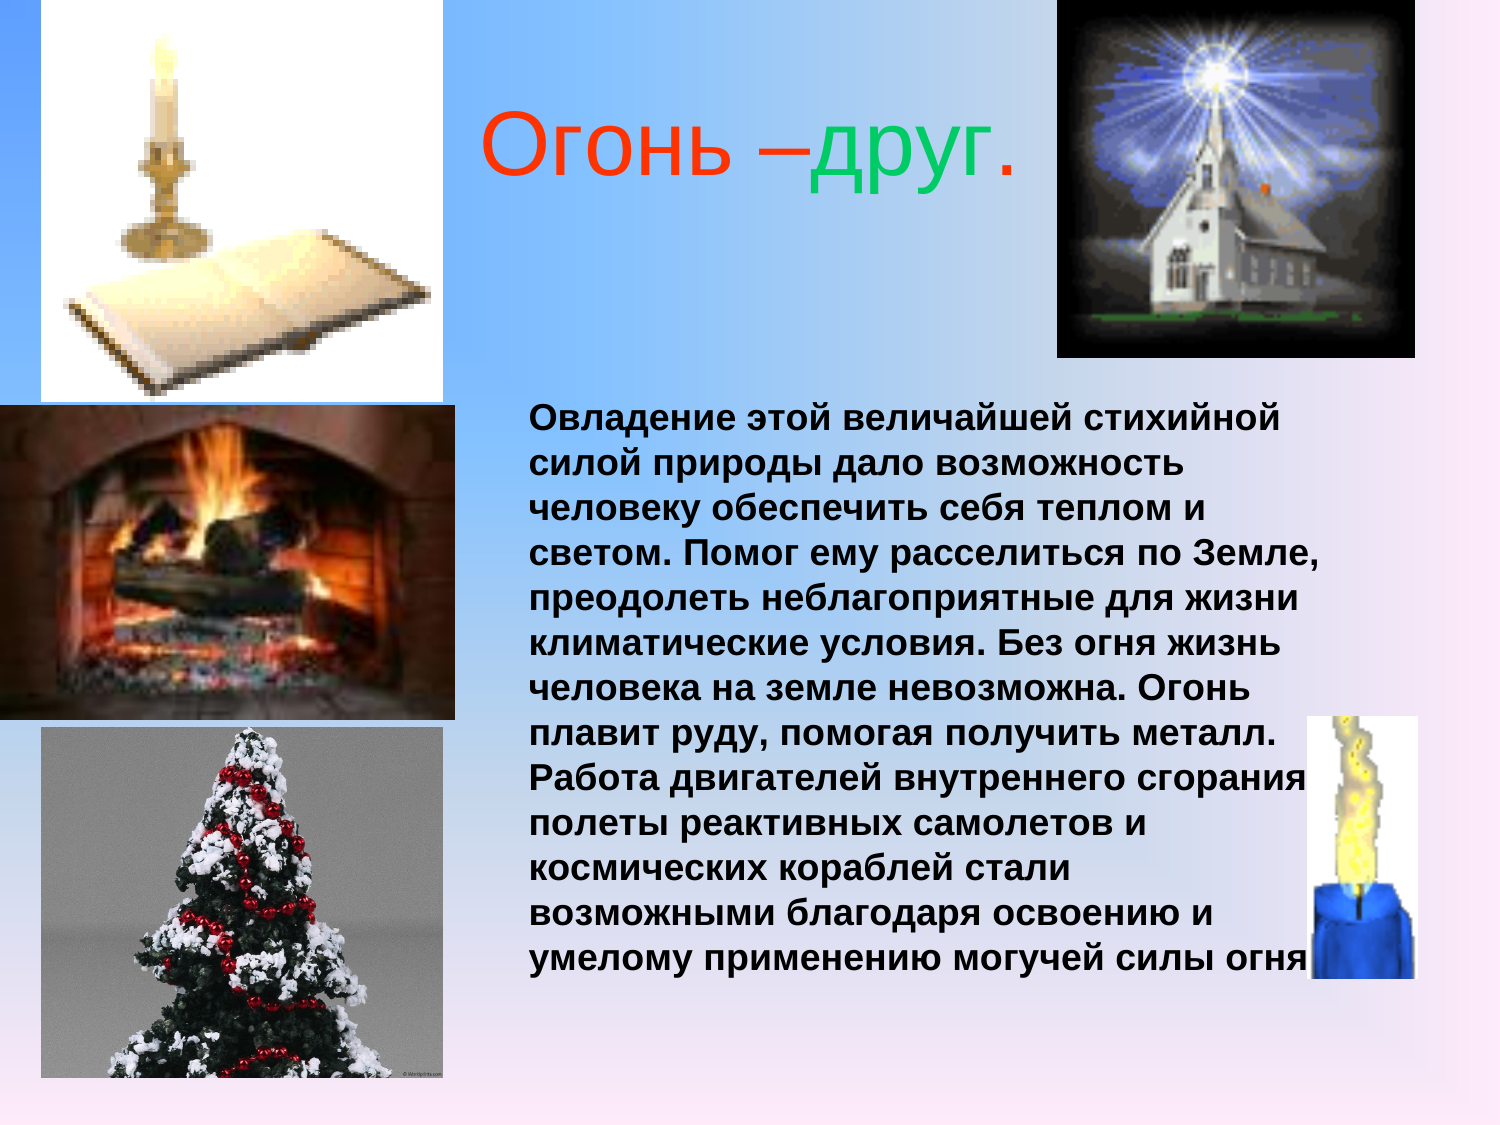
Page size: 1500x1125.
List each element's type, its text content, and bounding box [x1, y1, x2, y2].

title Огонь –друг. [1415, 45, 1426, 233]
title Огонь –друг. [443, 45, 1057, 233]
picture [0, 0, 1500, 1125]
text_box Овладение этой величайшей стихийной силой природы дало возможность человеку обеспечить себя теплом и светом. Помог ему расселиться по Земле, преодолеть неблагоприятные для жизни климатические условия. Без огня жизнь человека на земле невозможна. Огонь плавит руду, помогая получить металл. Работа двигателей внутреннего сгорания, полеты реактивных самолетов и космических кораблей стали возможными благодаря освоению и умелому применению могучей силы огня. [513, 385, 1341, 986]
